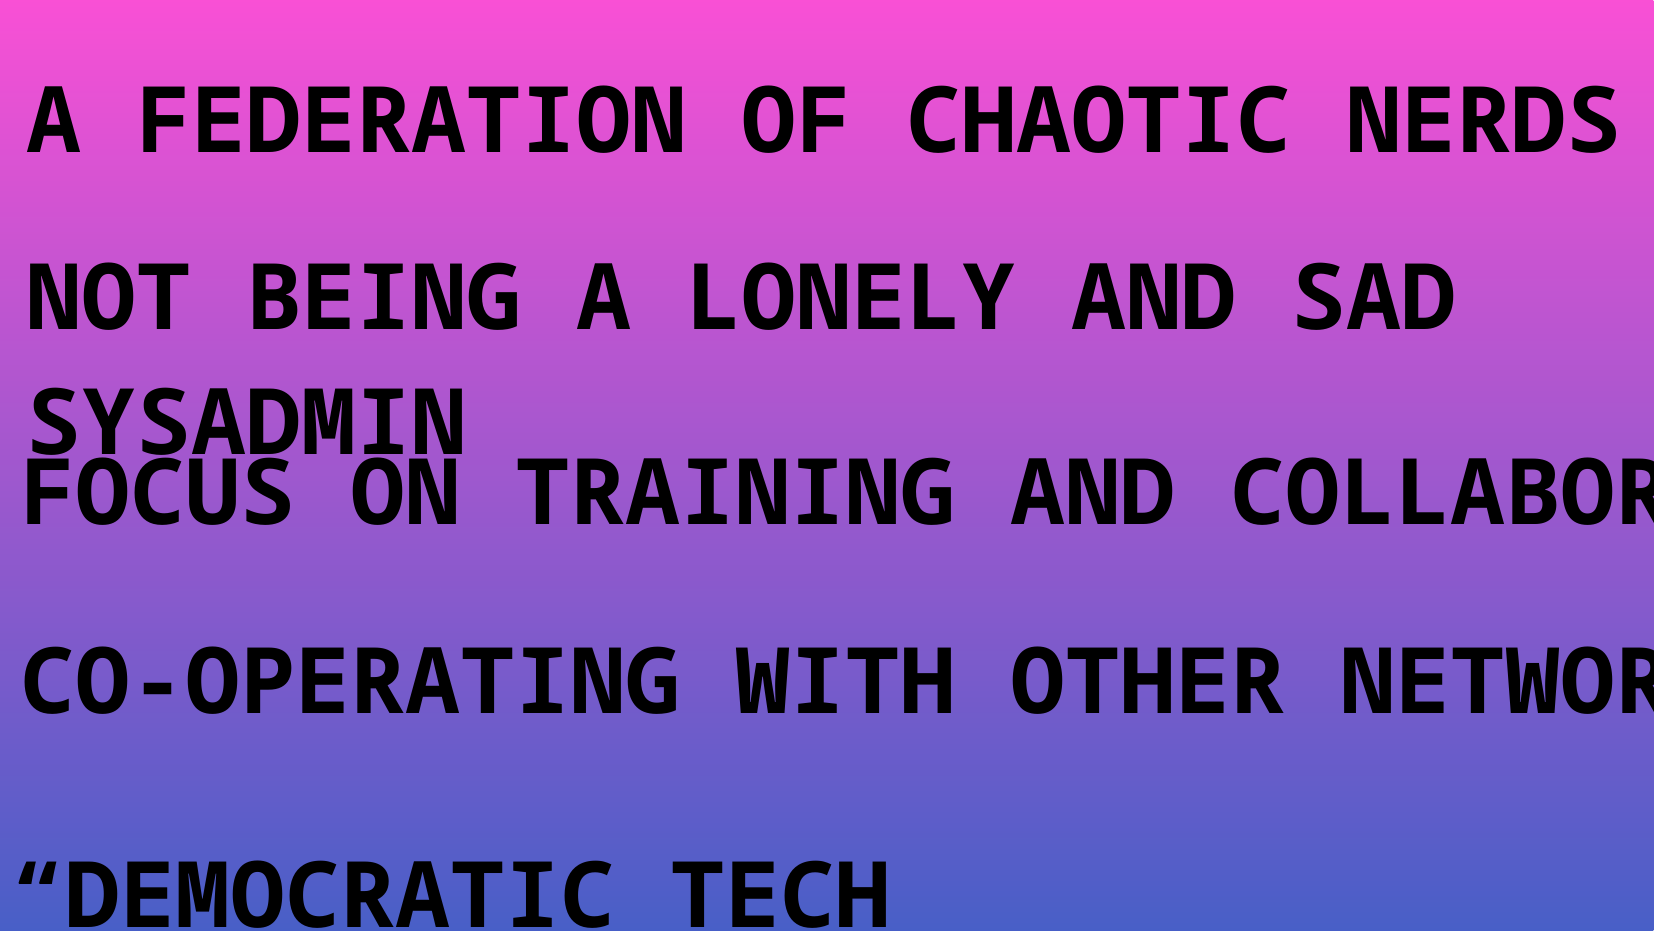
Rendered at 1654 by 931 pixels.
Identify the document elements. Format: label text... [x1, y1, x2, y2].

text_box “DEMOCRATIC TECH COLLECTIVES” [0, 822, 1388, 931]
text_box FOCUS ON TRAINING AND COLLABORATION [5, 419, 1646, 527]
text_box CO-OPERATING WITH OTHER NETWORKS [5, 608, 1554, 716]
text_box NOT BEING A LONELY AND SAD SYSADMIN [11, 224, 1654, 373]
text_box A FEDERATION OF CHAOTIC NERDS [11, 47, 1376, 155]
